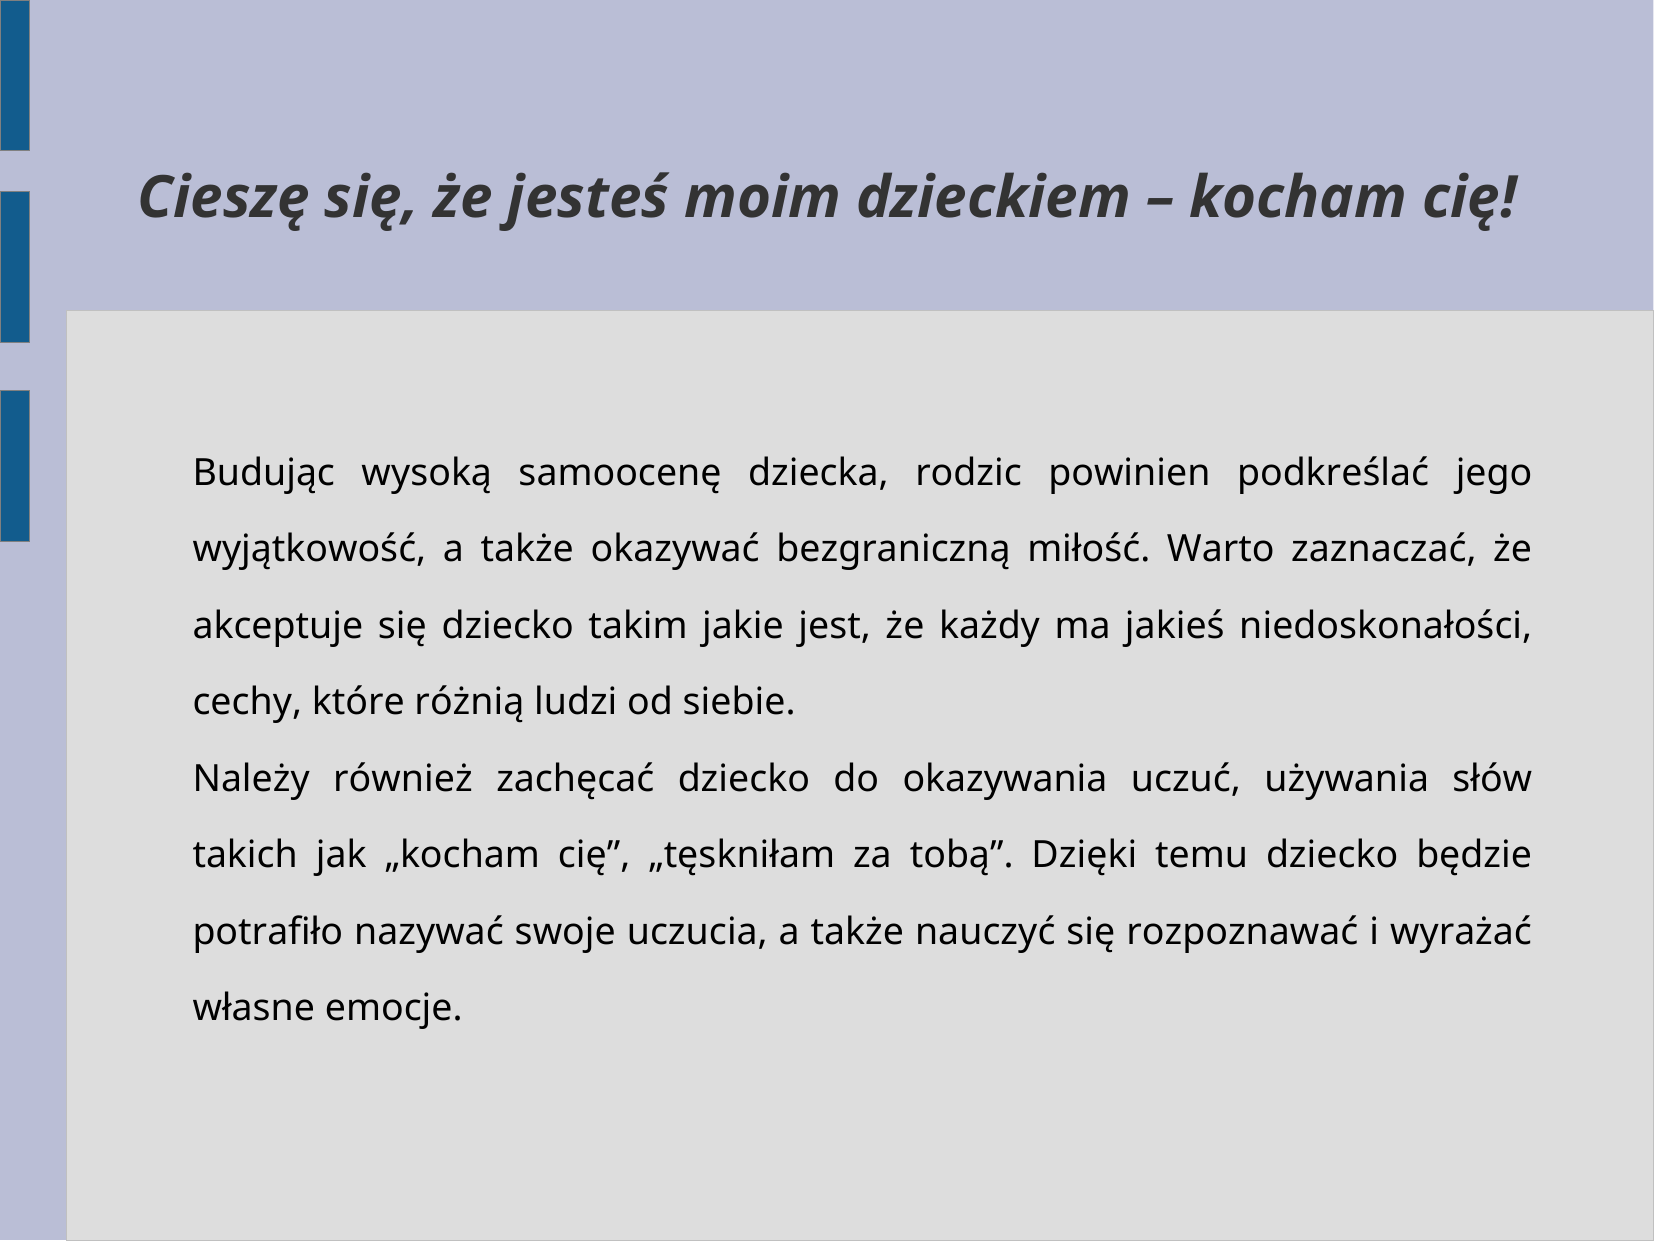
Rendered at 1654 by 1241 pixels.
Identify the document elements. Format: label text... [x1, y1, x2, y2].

title Cieszę się, że jesteś moim dzieckiem – kocham cię! [121, 91, 1534, 299]
list Budując wysoką samoocenę dziecka, rodzic powinien podkreślać jego wyjątkowość, a także okazywać bezgraniczną miłość. Warto zaznaczać, że akceptuje się dziecko takim jakie jest, że każdy ma jakieś niedoskonałości, cechy, które różnią ludzi od siebie. Należy również zachęcać dziecko do okazywania uczuć, używania słów takich jak „kocham cię”, „tęskniłam za tobą”. Dzięki temu dziecko będzie potrafiło nazywać swoje uczucia, a także nauczyć się rozpoznawać i wyrażać własne emocje. [121, 344, 1534, 1126]
